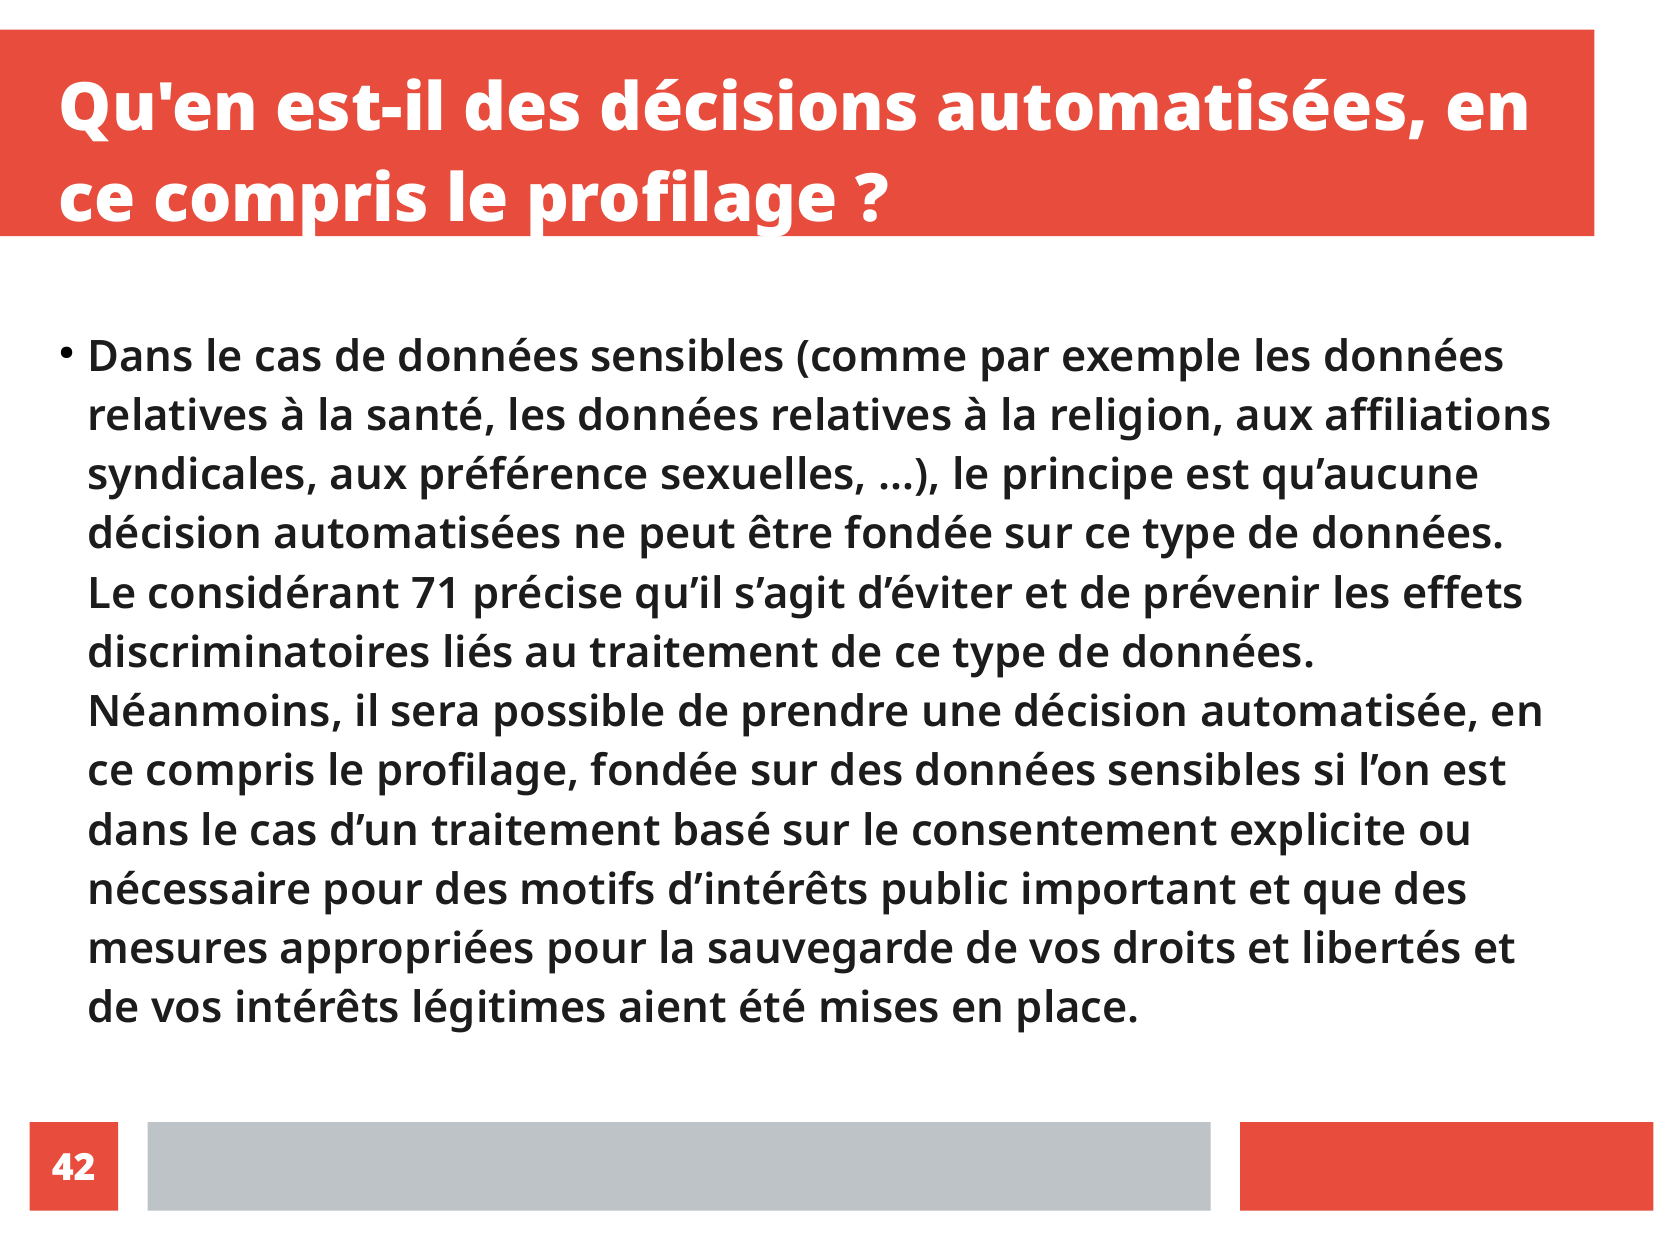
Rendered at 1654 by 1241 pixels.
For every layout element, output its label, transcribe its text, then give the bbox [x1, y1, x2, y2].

title Qu'en est-il des décisions automatisées, en ce compris le profilage ? [59, 59, 1595, 207]
list Dans le cas de données sensibles (comme par exemple les données relatives à la santé, les données relatives à la religion, aux affiliations syndicales, aux préférence sexuelles, …), le principe est qu’aucune décision automatisées ne peut être fondée sur ce type de données. Le considérant 71 précise qu’il s’agit d’éviter et de prévenir les effets discriminatoires liés au traitement de ce type de données. Néanmoins, il sera possible de prendre une décision automatisée, en ce compris le profilage, fondée sur des données sensibles si l’on est dans le cas d’un traitement basé sur le consentement explicite ou nécessaire pour des motifs d’intérêts public important et que des mesures appropriées pour la sauvegarde de vos droits et libertés et de vos intérêts légitimes aient été mises en place. [59, 324, 1565, 1093]
